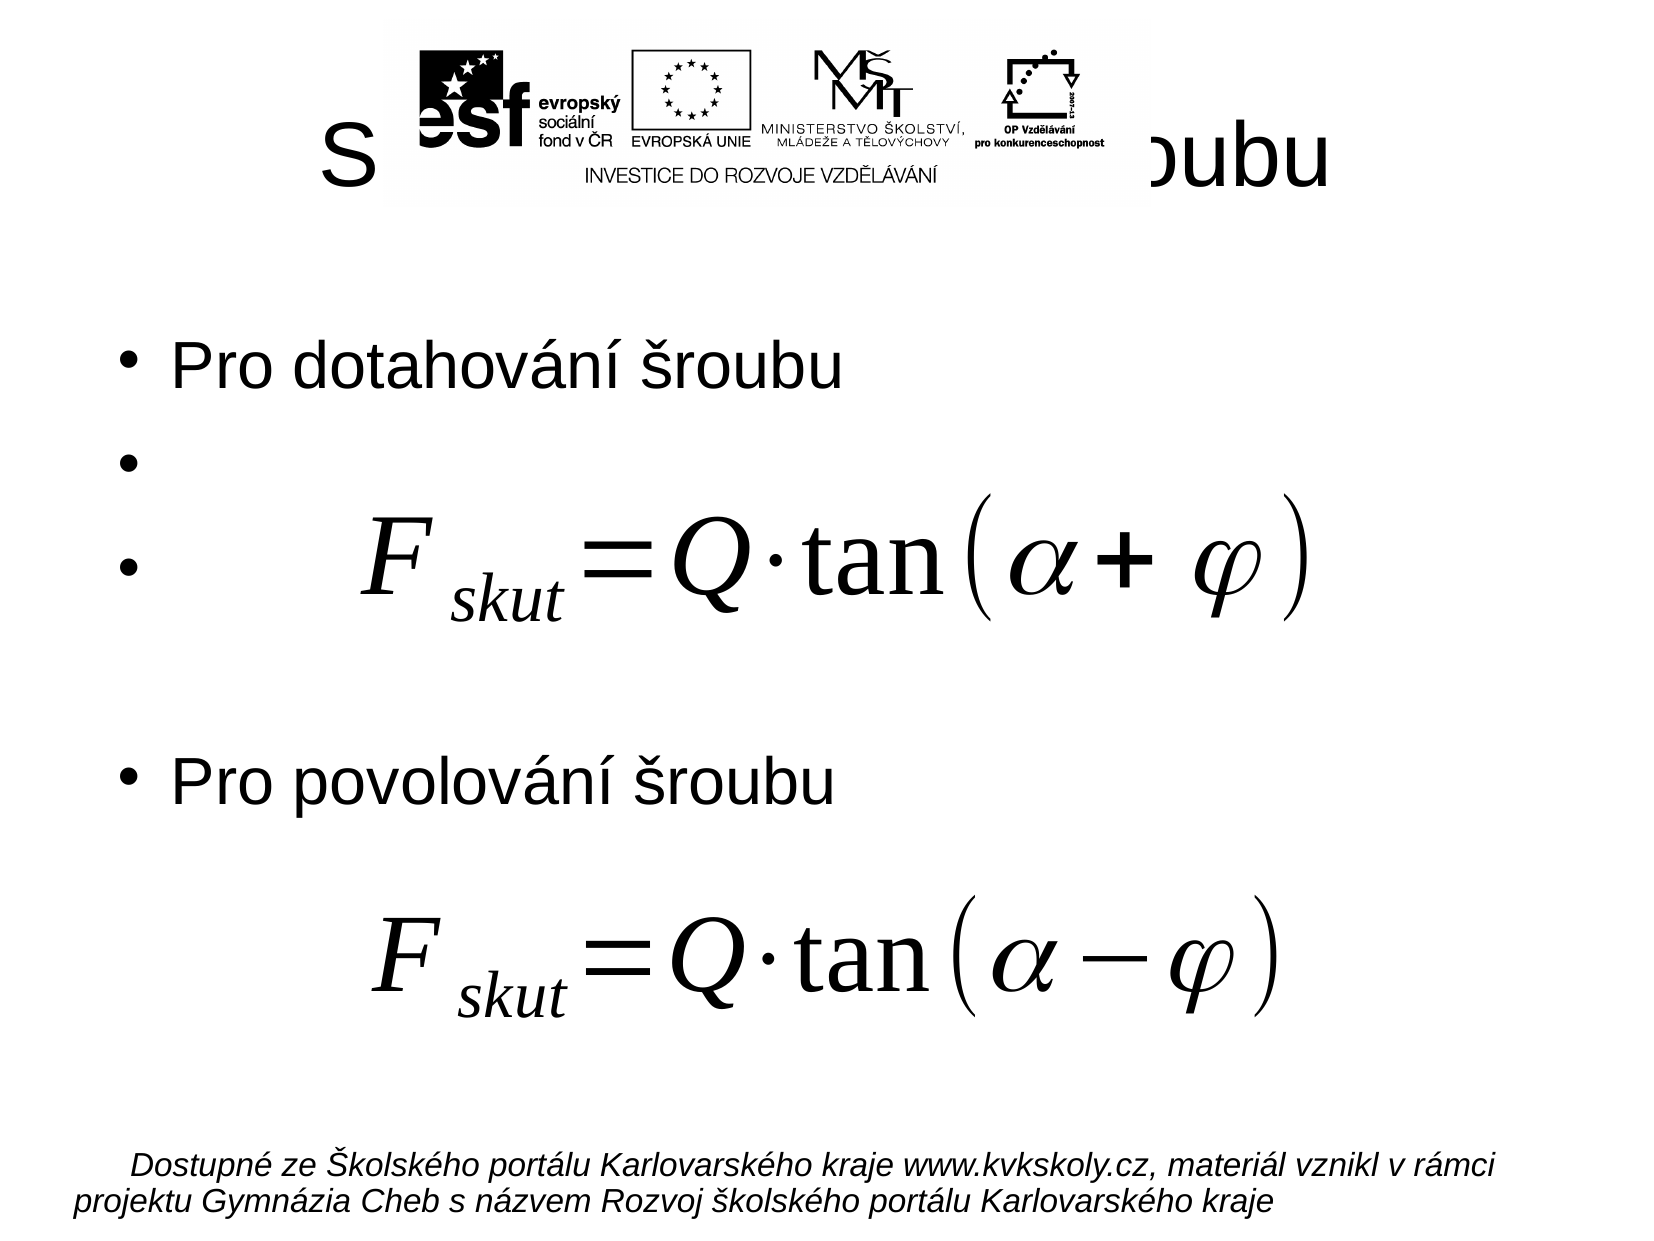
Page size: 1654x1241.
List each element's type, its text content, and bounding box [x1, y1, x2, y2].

picture [342, 490, 1330, 640]
picture [383, 19, 1151, 207]
text_box Pro dotahování šroubu Pro povolování šroubu [82, 324, 1565, 798]
title Silové poměry na šroubu [76, 147, 1565, 355]
text_box Dostupné ze Školského portálu Karlovarského kraje www.kvkskoly.cz, materiál vznikl v rámci projektu Gymnázia Cheb s názvem Rozvoj školského portálu Karlovarského kraje [59, 1092, 1624, 1241]
picture [354, 891, 1300, 1035]
